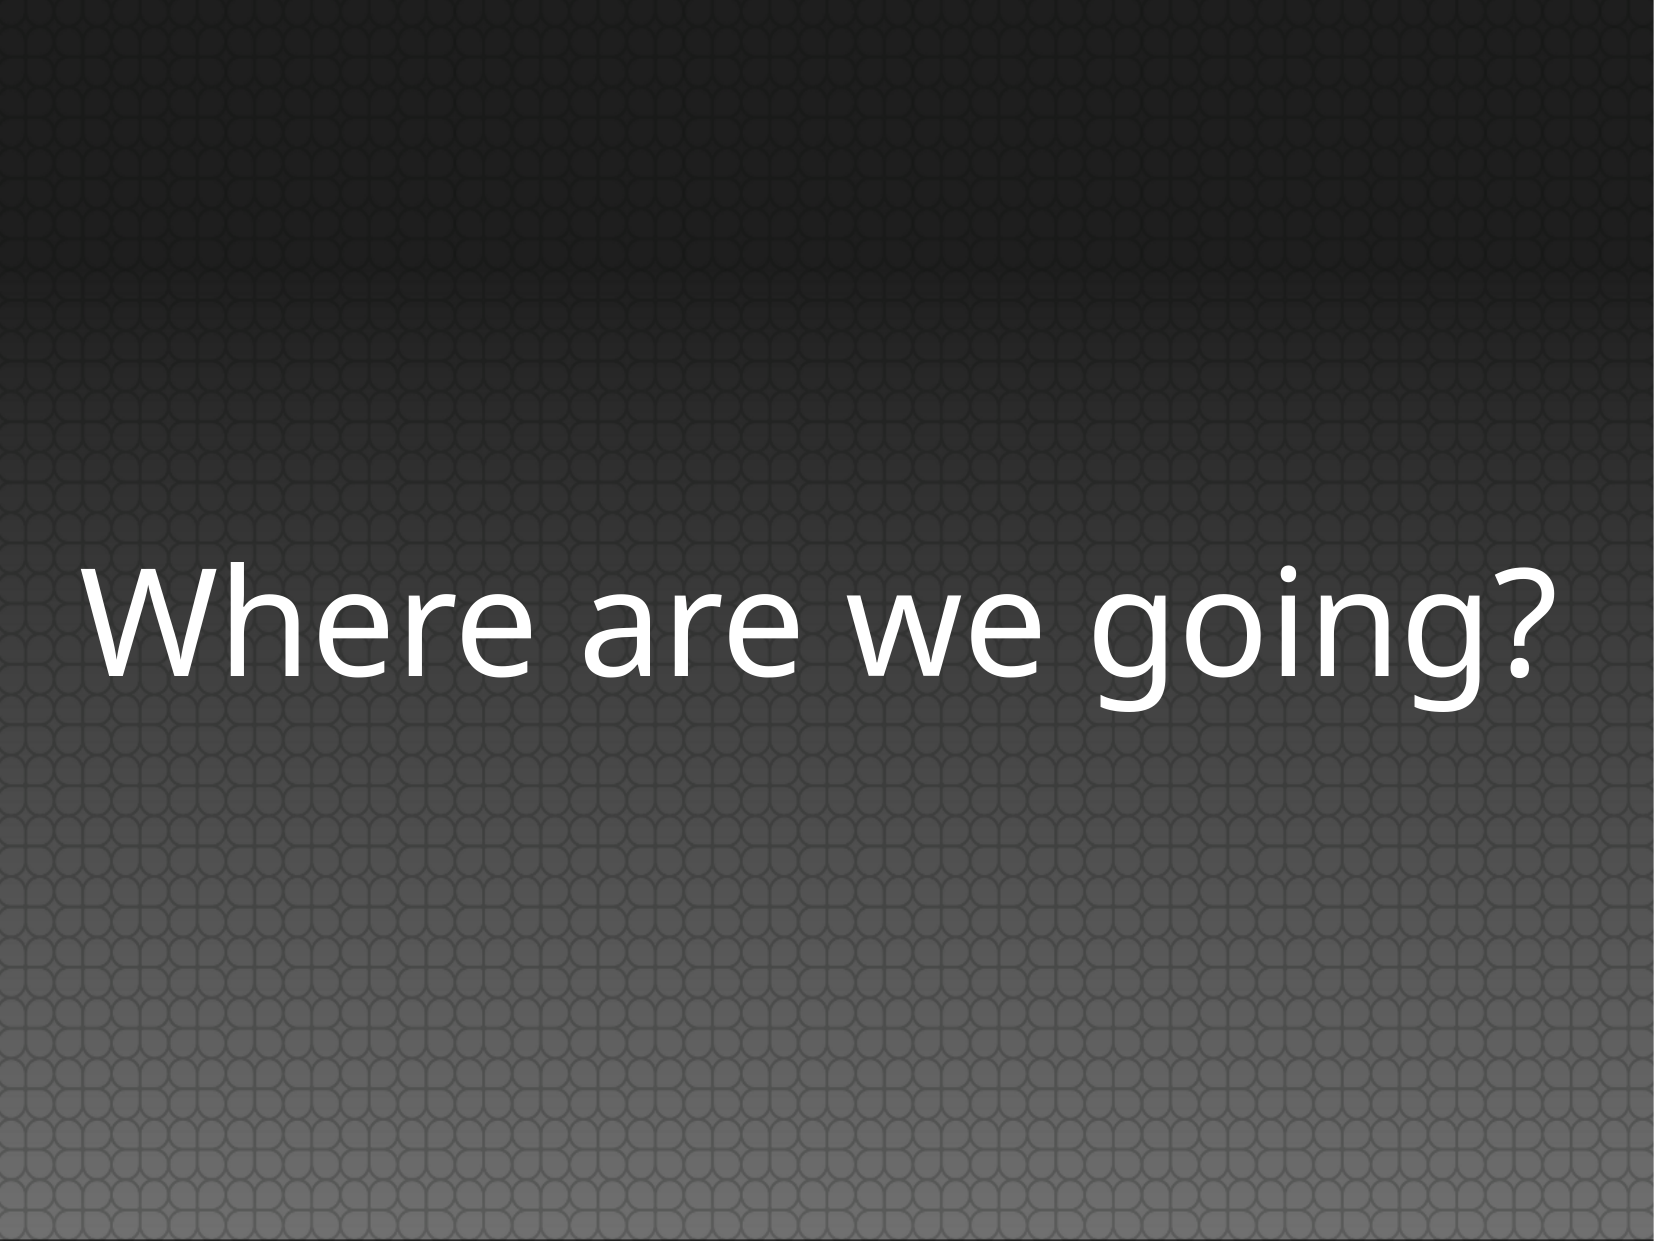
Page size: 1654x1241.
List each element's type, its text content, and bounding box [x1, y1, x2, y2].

picture [0, 0, 1654, 1241]
title Where are we going? [75, 451, 1564, 786]
